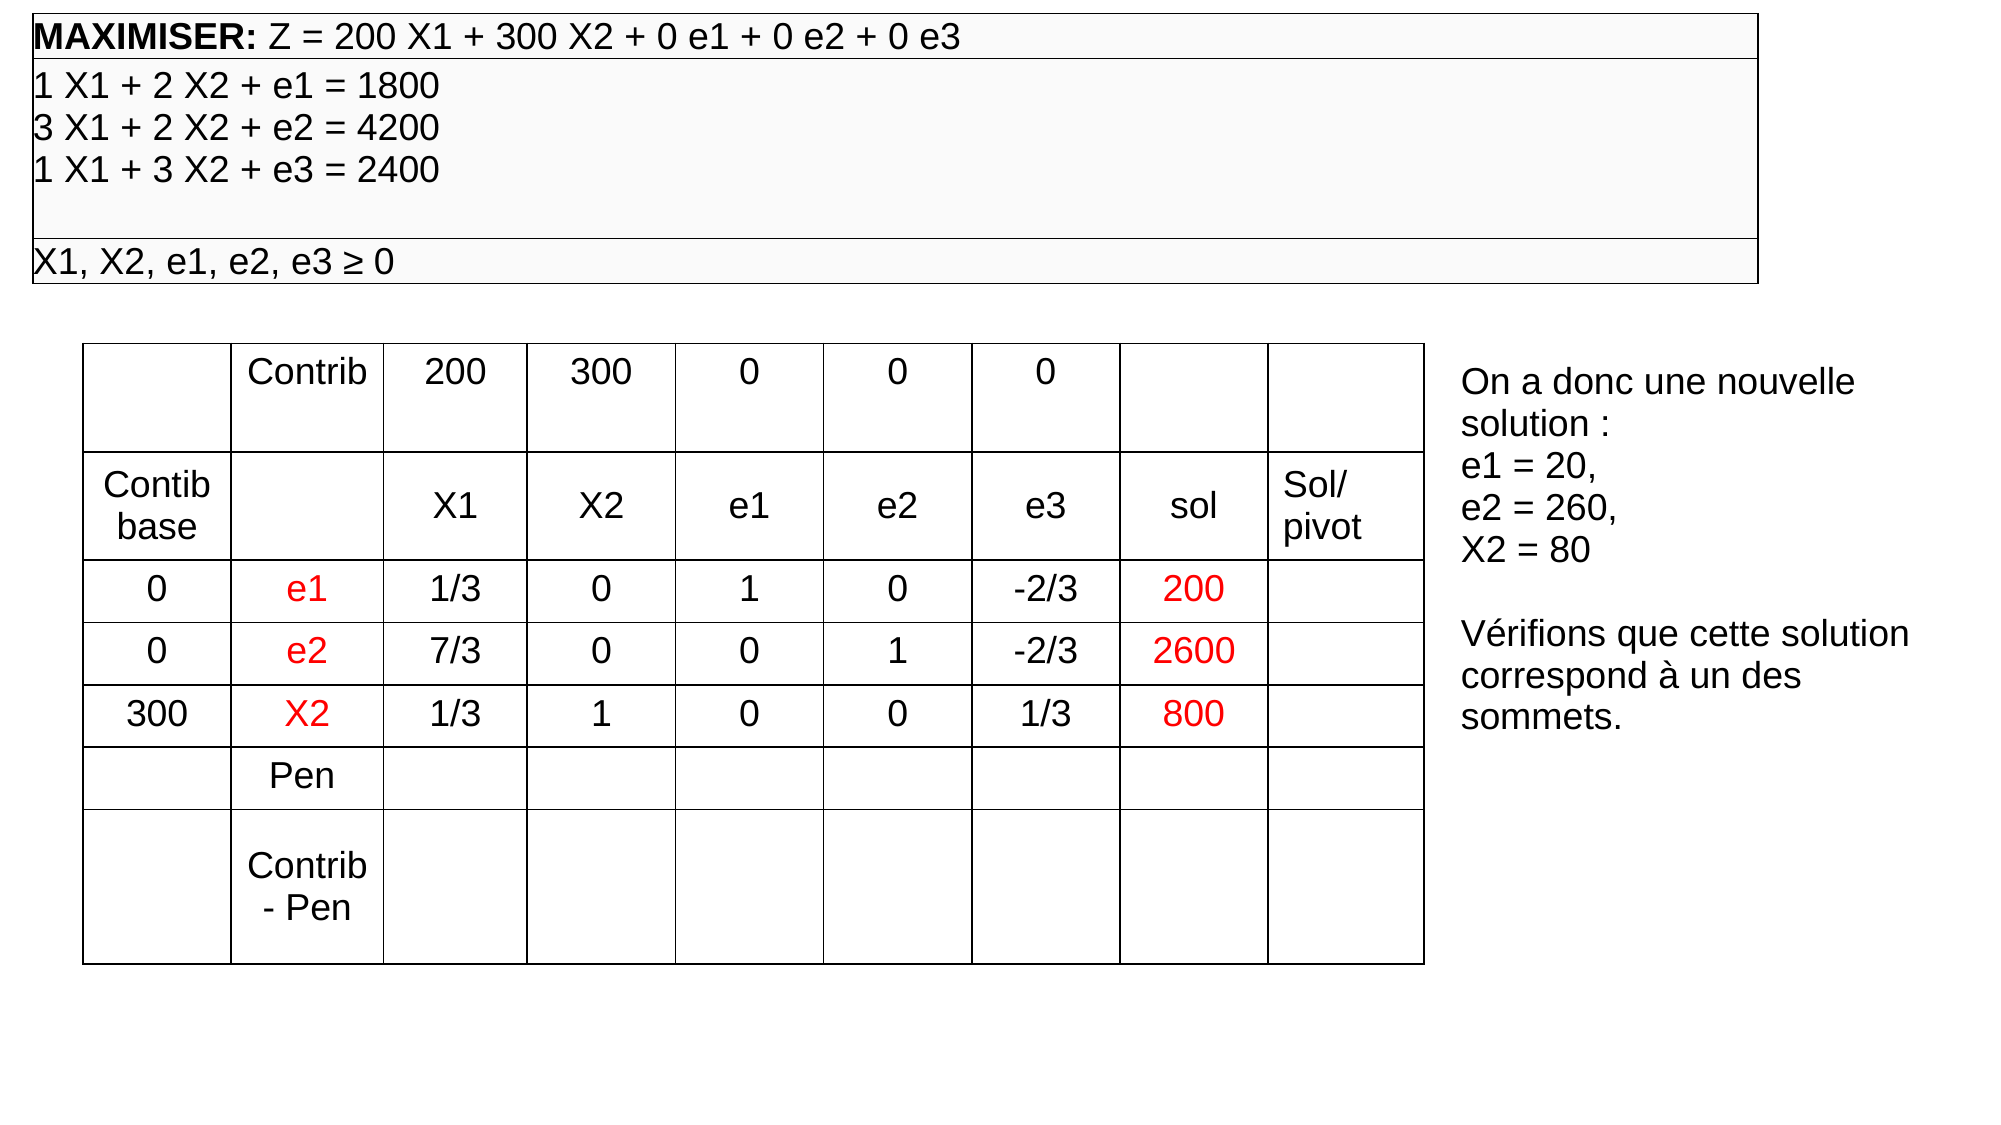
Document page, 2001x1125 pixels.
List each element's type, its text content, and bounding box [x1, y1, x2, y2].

table_cell [676, 748, 823, 809]
table_cell 0 [824, 686, 971, 746]
table_cell 1/3 [973, 686, 1119, 746]
table_cell X2 [528, 453, 675, 559]
table_cell [84, 810, 230, 963]
table_cell -2/3 [973, 561, 1119, 622]
table_cell e1 [232, 561, 383, 622]
table_cell 0 [84, 623, 230, 684]
table_cell X2 [232, 686, 383, 746]
table_cell 1 [824, 623, 971, 684]
table_header MAXIMISER: Z = 200 X1 + 300 X2 + 0 e1 + 0 e2 + 0 e3 [34, 14, 1757, 58]
table_cell [824, 748, 971, 809]
table_cell 300 [84, 686, 230, 746]
table_cell 0 [528, 561, 675, 622]
table_cell e3 [973, 453, 1119, 559]
table_header 0 [973, 344, 1119, 451]
table_cell 1 [676, 561, 823, 622]
table_cell [973, 748, 1119, 809]
table_cell X1, X2, e1, e2, e3 ≥ 0 [34, 239, 1757, 283]
table_cell 800 [1121, 686, 1267, 746]
table_cell Contib base [84, 453, 230, 559]
table_header [1121, 344, 1267, 451]
table_cell [384, 748, 526, 809]
table_cell 0 [528, 623, 675, 684]
table_cell 1 X1 + 2 X2 + e1 = 1800 3 X1 + 2 X2 + e2 = 4200 1 X1 + 3 X2 + e3 = 2400 [34, 59, 1757, 238]
table_cell [1269, 686, 1423, 746]
table_header 0 [824, 344, 971, 451]
table_cell 1/3 [384, 561, 526, 622]
table_cell 2600 [1121, 623, 1267, 684]
table_cell Contrib - Pen [232, 810, 383, 963]
table_cell 0 [676, 623, 823, 684]
table_cell X1 [384, 453, 526, 559]
text_box On a donc une nouvelle solution : e1 = 20, e2 = 260, X2 = 80 Vérifions que cette solution correspond à un des sommets. [1446, 352, 1988, 901]
table_cell 1 [528, 686, 675, 746]
table_cell [84, 748, 230, 809]
table_cell 0 [824, 561, 971, 622]
table_cell [676, 810, 823, 963]
table_cell -2/3 [973, 623, 1119, 684]
table_cell 1/3 [384, 686, 526, 746]
table_header 300 [528, 344, 675, 451]
table_cell [1121, 748, 1267, 809]
table_cell 200 [1121, 561, 1267, 622]
table_cell e2 [824, 453, 971, 559]
table_cell [528, 748, 675, 809]
table_cell sol [1121, 453, 1267, 559]
table_cell 0 [84, 561, 230, 622]
table_cell [973, 810, 1119, 963]
table_header 0 [676, 344, 823, 451]
table_cell [232, 453, 383, 559]
table_cell e1 [676, 453, 823, 559]
table_header Contrib [232, 344, 383, 451]
table_cell 0 [676, 686, 823, 746]
table_cell Sol/pivot [1269, 453, 1423, 559]
table_cell 7/3 [384, 623, 526, 684]
table_cell [528, 810, 675, 963]
table_header [84, 344, 230, 451]
table_header 200 [384, 344, 526, 451]
table_cell [384, 810, 526, 963]
table_cell [1269, 748, 1423, 809]
table_header [1269, 344, 1423, 451]
table_cell [1269, 810, 1423, 963]
table_cell Pen [232, 748, 383, 809]
table_cell [1269, 561, 1423, 622]
table_cell e2 [232, 623, 383, 684]
table_cell [1269, 623, 1423, 684]
table_cell [1121, 810, 1267, 963]
table_cell [824, 810, 971, 963]
